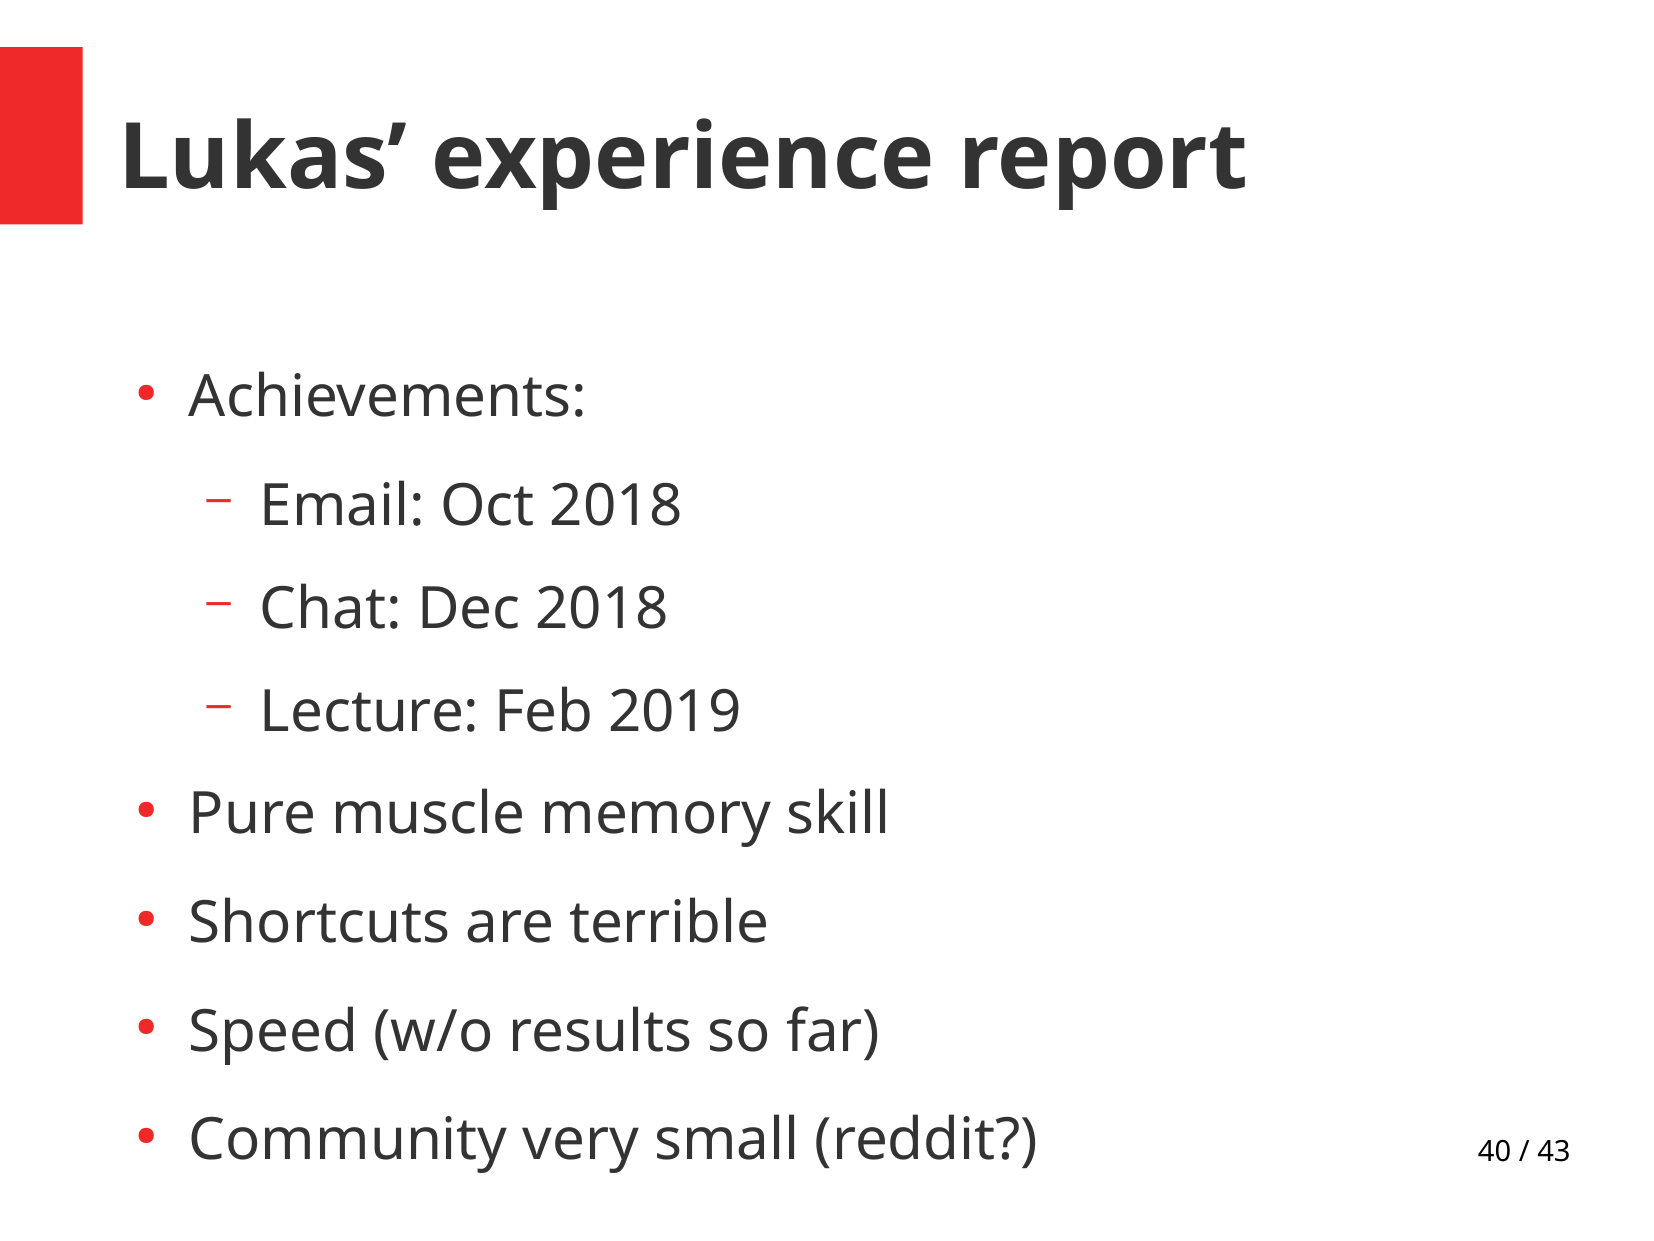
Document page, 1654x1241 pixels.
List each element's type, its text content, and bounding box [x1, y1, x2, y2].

title Lukas’ experience report [118, 49, 1571, 257]
list Achievements: Email: Oct 2018 Chat: Dec 2018 Lecture: Feb 2019 Pure muscle memory skill Shortcuts are terrible Speed (w/o results so far) Community very small (reddit?) [118, 354, 1536, 1074]
